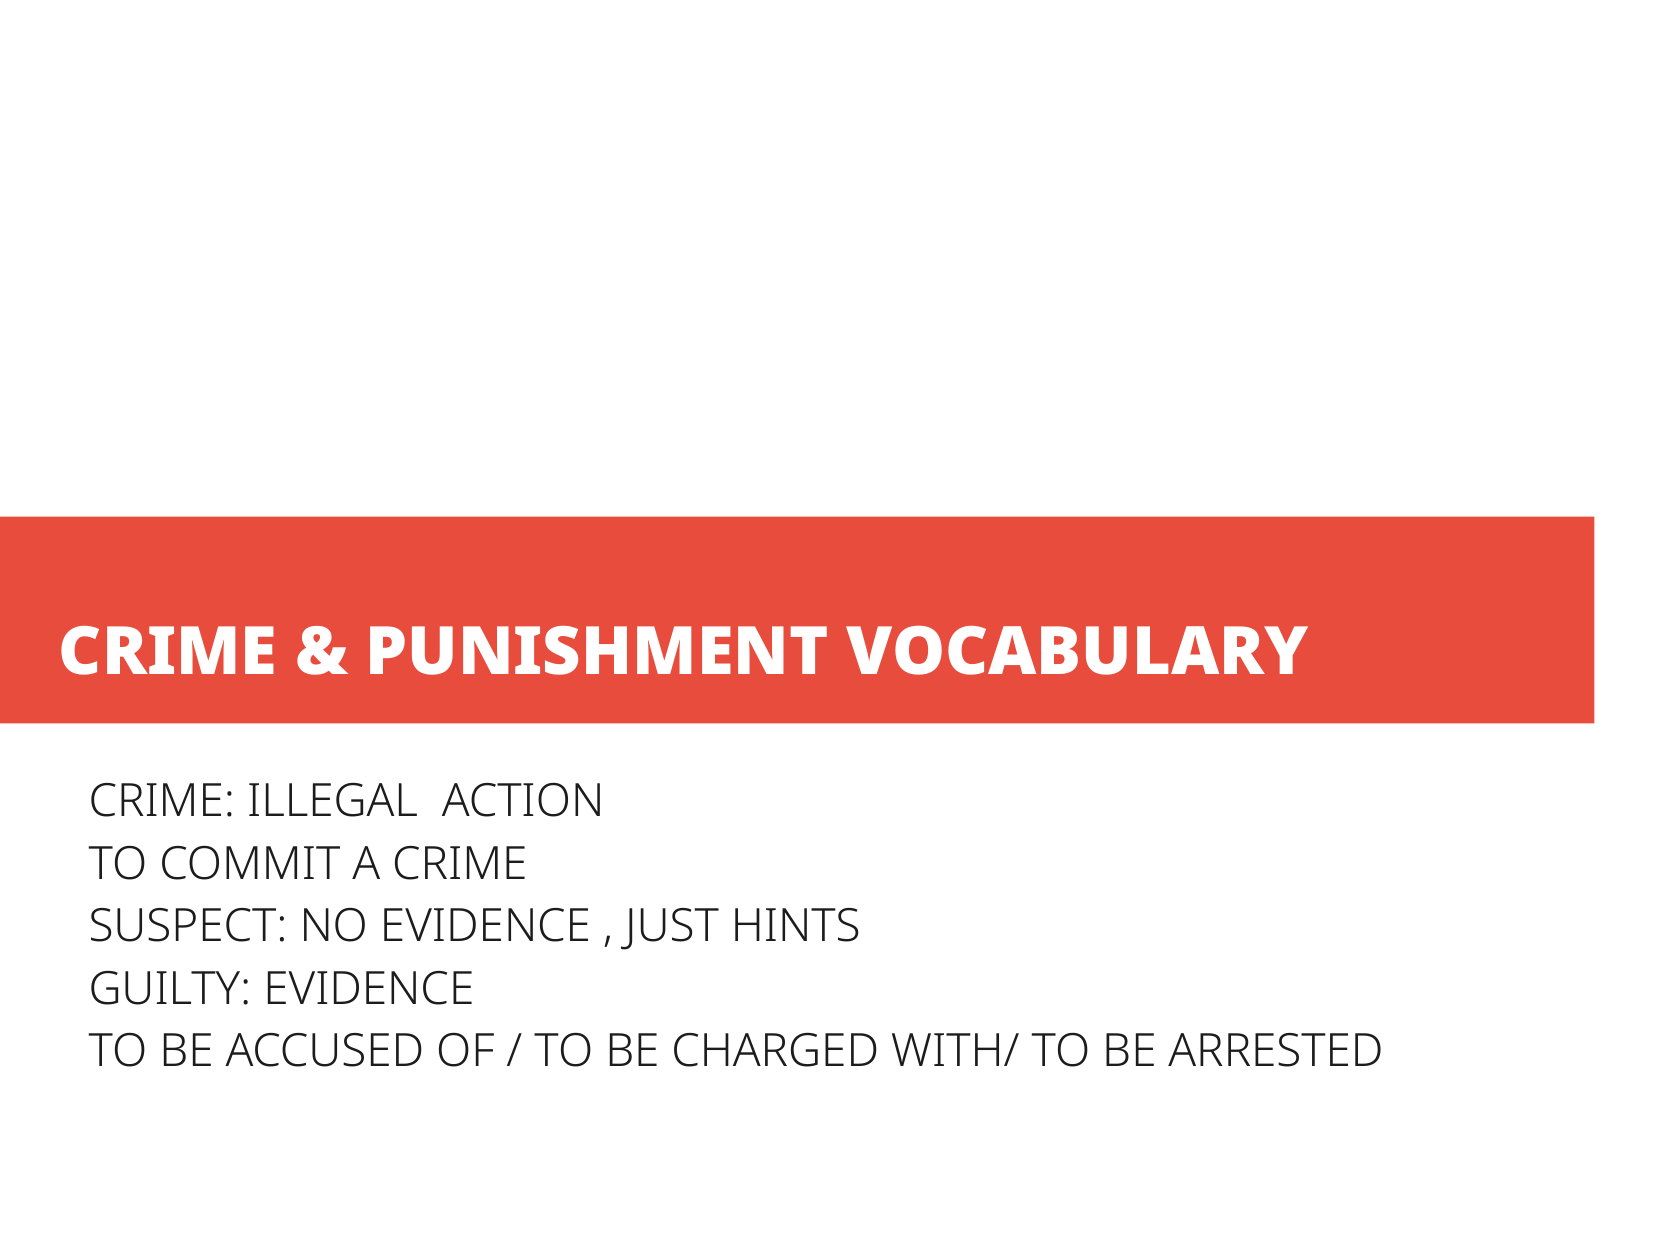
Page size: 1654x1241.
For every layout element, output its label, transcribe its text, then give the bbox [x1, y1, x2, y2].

title CRIME & PUNISHMENT VOCABULARY [59, 546, 1595, 694]
subtitle CRIME: ILLEGAL ACTION TO COMMIT A CRIME SUSPECT: NO EVIDENCE , JUST HINTS GUILTY: EVIDENCE TO BE ACCUSED OF / TO BE CHARGED WITH/ TO BE ARRESTED [88, 767, 1595, 1182]
